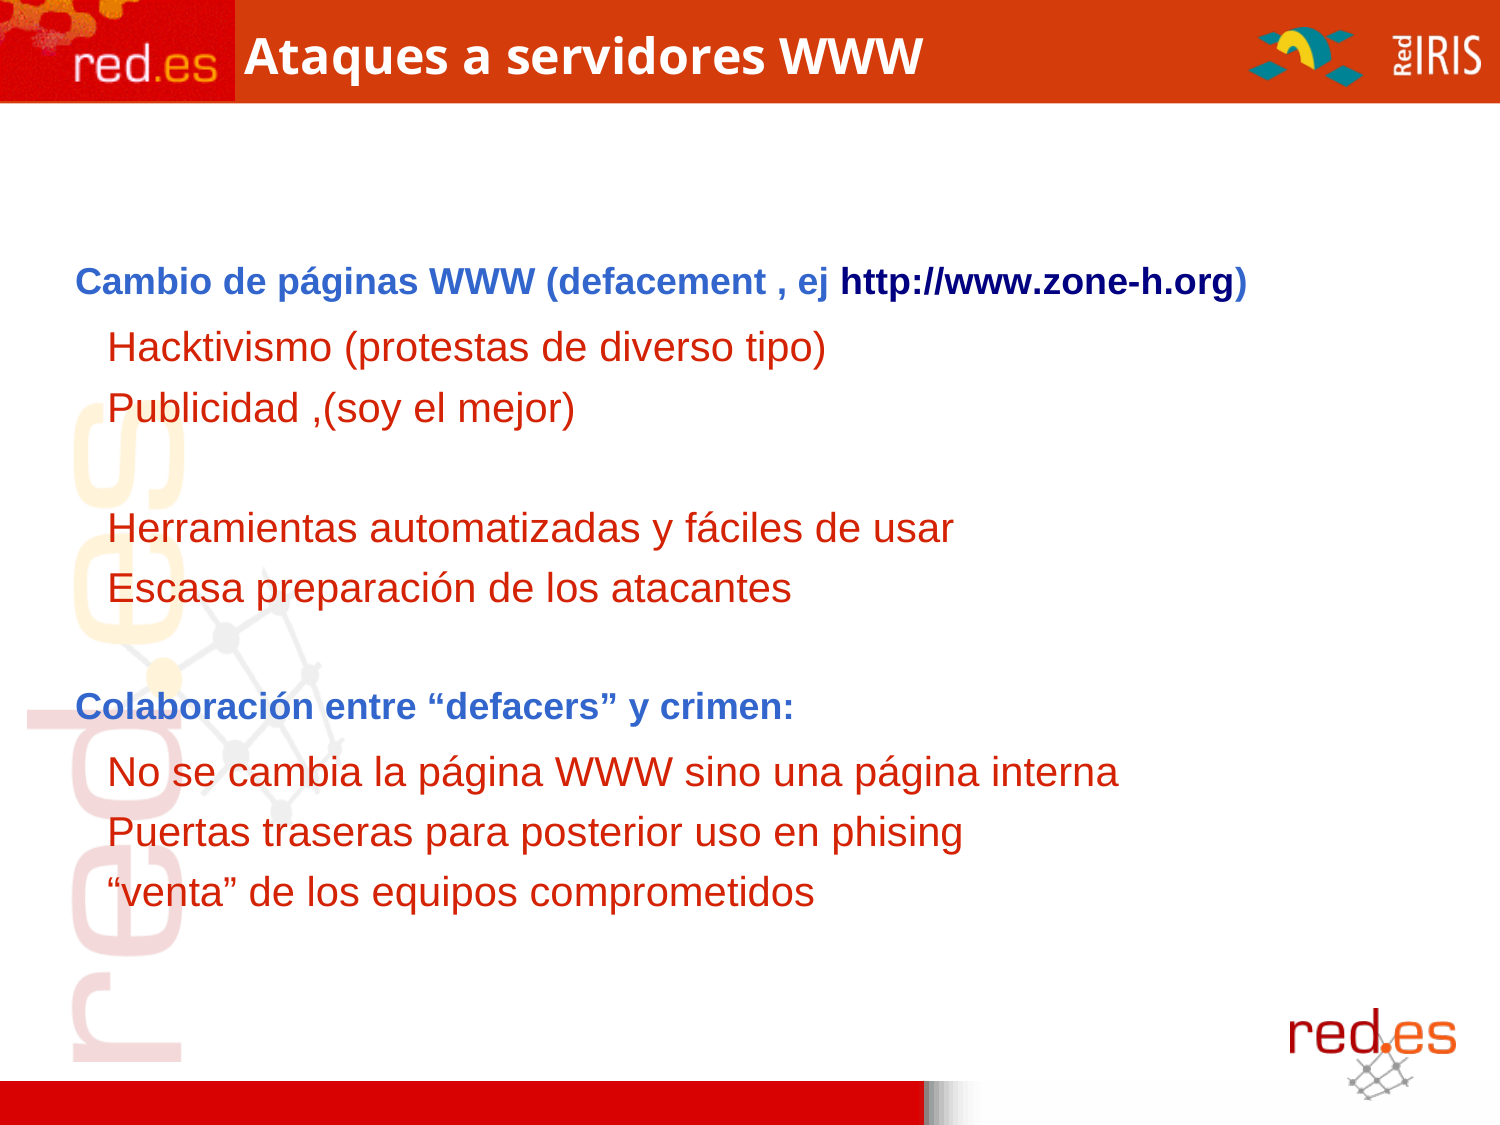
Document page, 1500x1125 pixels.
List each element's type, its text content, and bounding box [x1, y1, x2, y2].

list Cambio de páginas WWW (defacement , ej http://www.zone-h.org) Hacktivismo (protestas de diverso tipo) Publicidad ,(soy el mejor) Herramientas automatizadas y fáciles de usar Escasa preparación de los atacantes Colaboración entre “defacers” y crimen: No se cambia la página WWW sino una página interna Puertas traseras para posterior uso en phising “venta” de los equipos comprometidos [75, 262, 1426, 1006]
picture [27, 400, 345, 1062]
picture [0, 0, 235, 101]
picture [0, 1008, 1500, 1125]
title Ataques a servidores WWW [244, 0, 1412, 121]
picture [1412, 27, 1481, 87]
